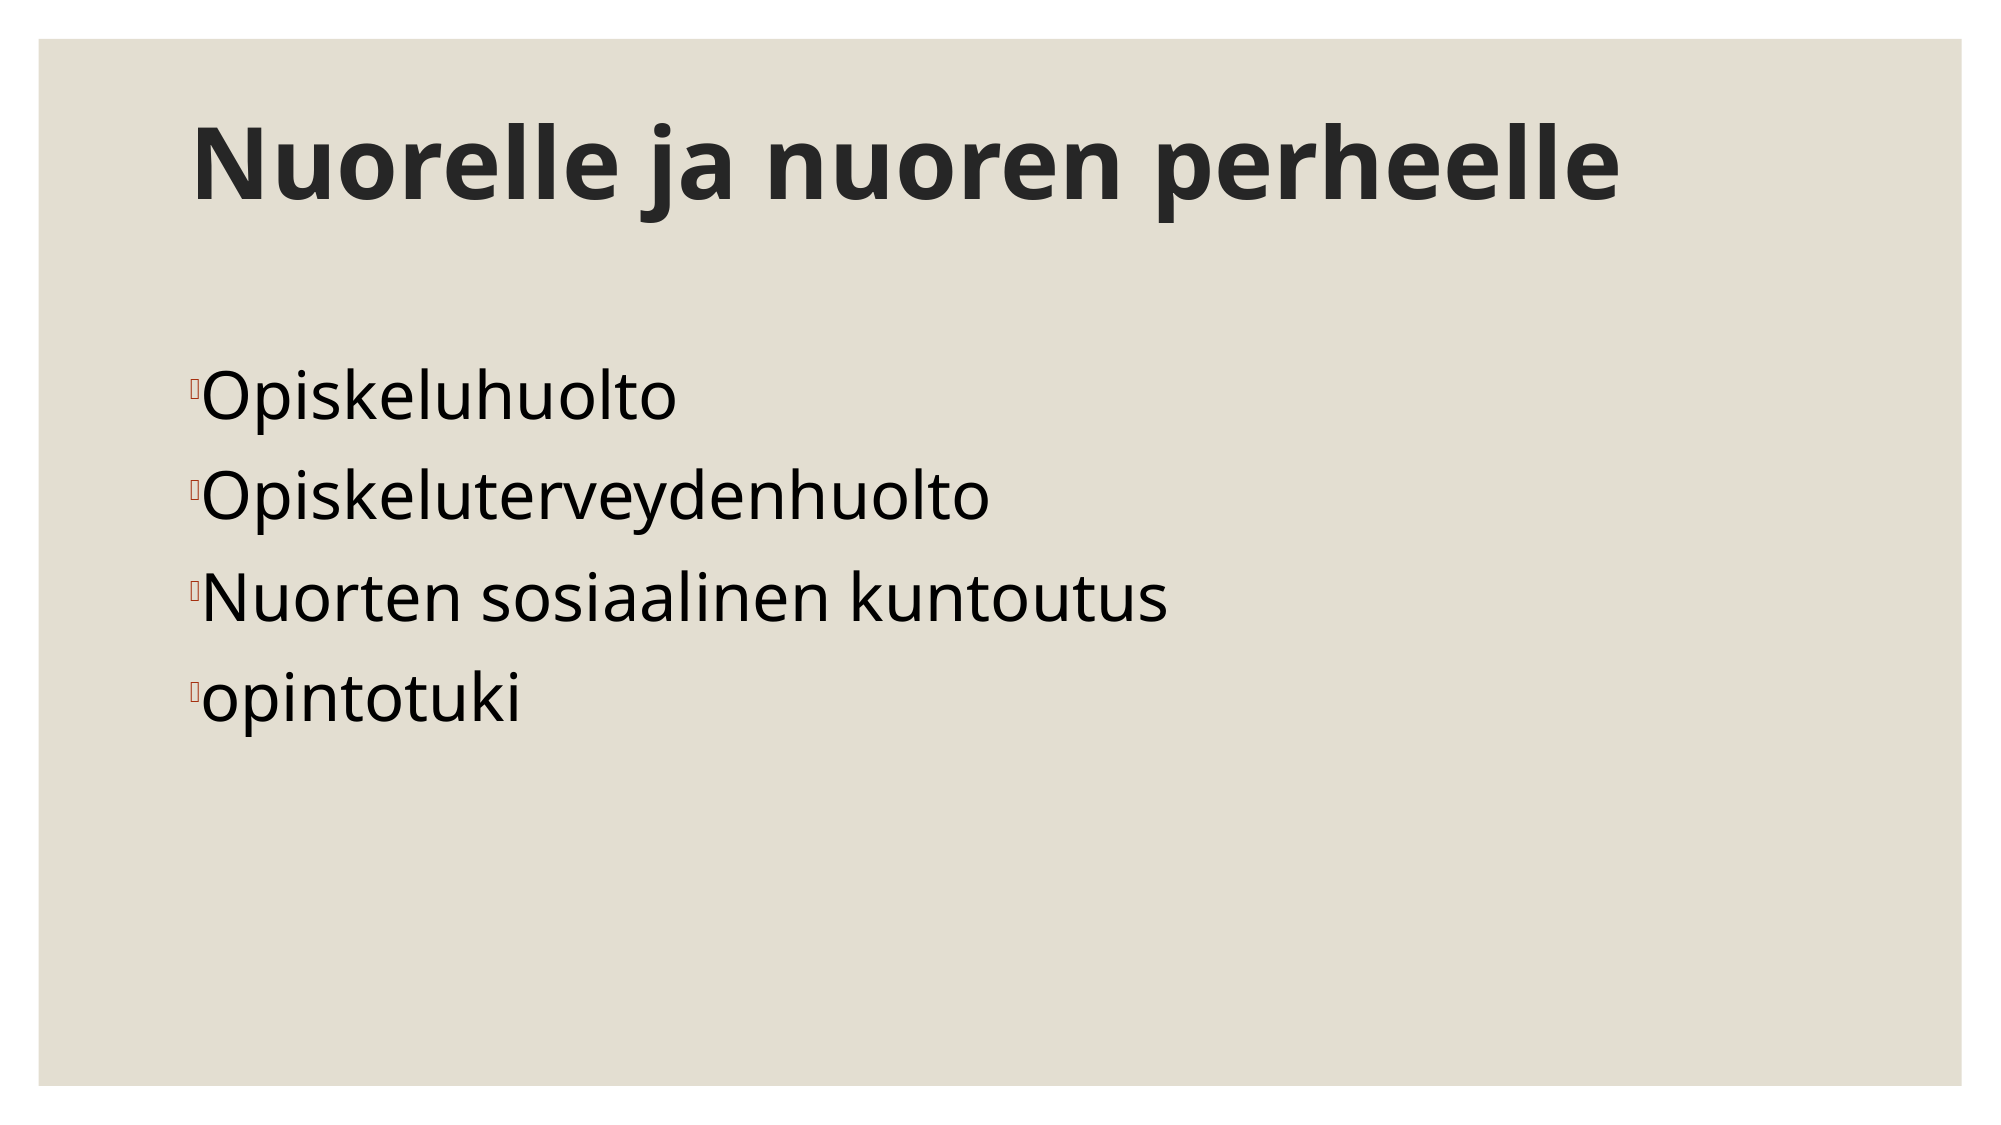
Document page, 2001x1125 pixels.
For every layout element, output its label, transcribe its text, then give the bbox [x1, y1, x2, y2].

title Nuorelle ja nuoren perheelle [174, 105, 1825, 331]
list Opiskeluhuolto Opiskeluterveydenhuolto Nuorten sosiaalinen kuntoutus opintotuki [174, 345, 1825, 990]
